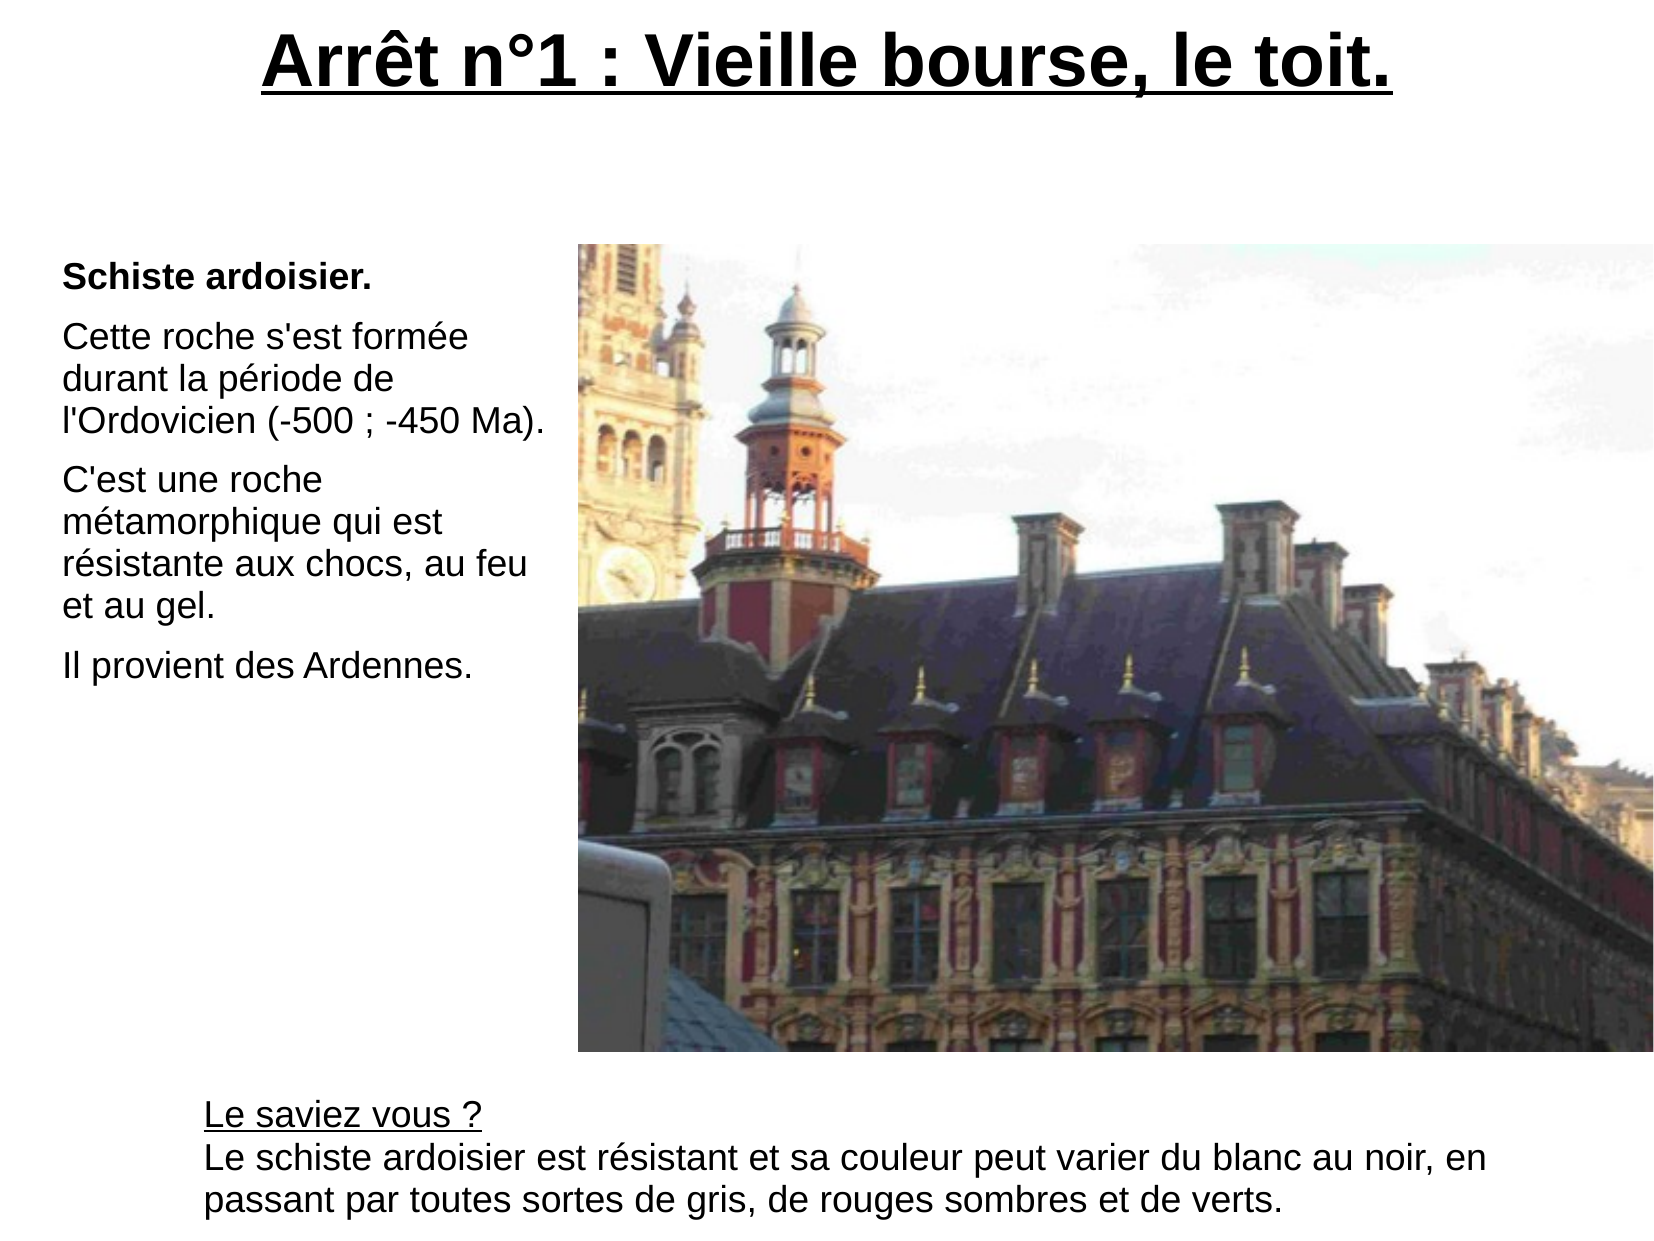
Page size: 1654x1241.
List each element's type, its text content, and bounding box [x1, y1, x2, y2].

text_box Le saviez vous ? Le schiste ardoisier est résistant et sa couleur peut varier du blanc au noir, en passant par toutes sortes de gris, de rouges sombres et de verts. [188, 1086, 1563, 1228]
text_box Schiste ardoisier. Cette roche s'est formée durant la période de l'Ordovicien (-500 ; -450 Ma). C'est une roche métamorphique qui est résistante aux chocs, au feu et au gel. Il provient des Ardennes. [47, 248, 567, 696]
title Arrêt n°1 : Vieille bourse, le toit. [82, 18, 1571, 103]
picture [578, 244, 1654, 1052]
